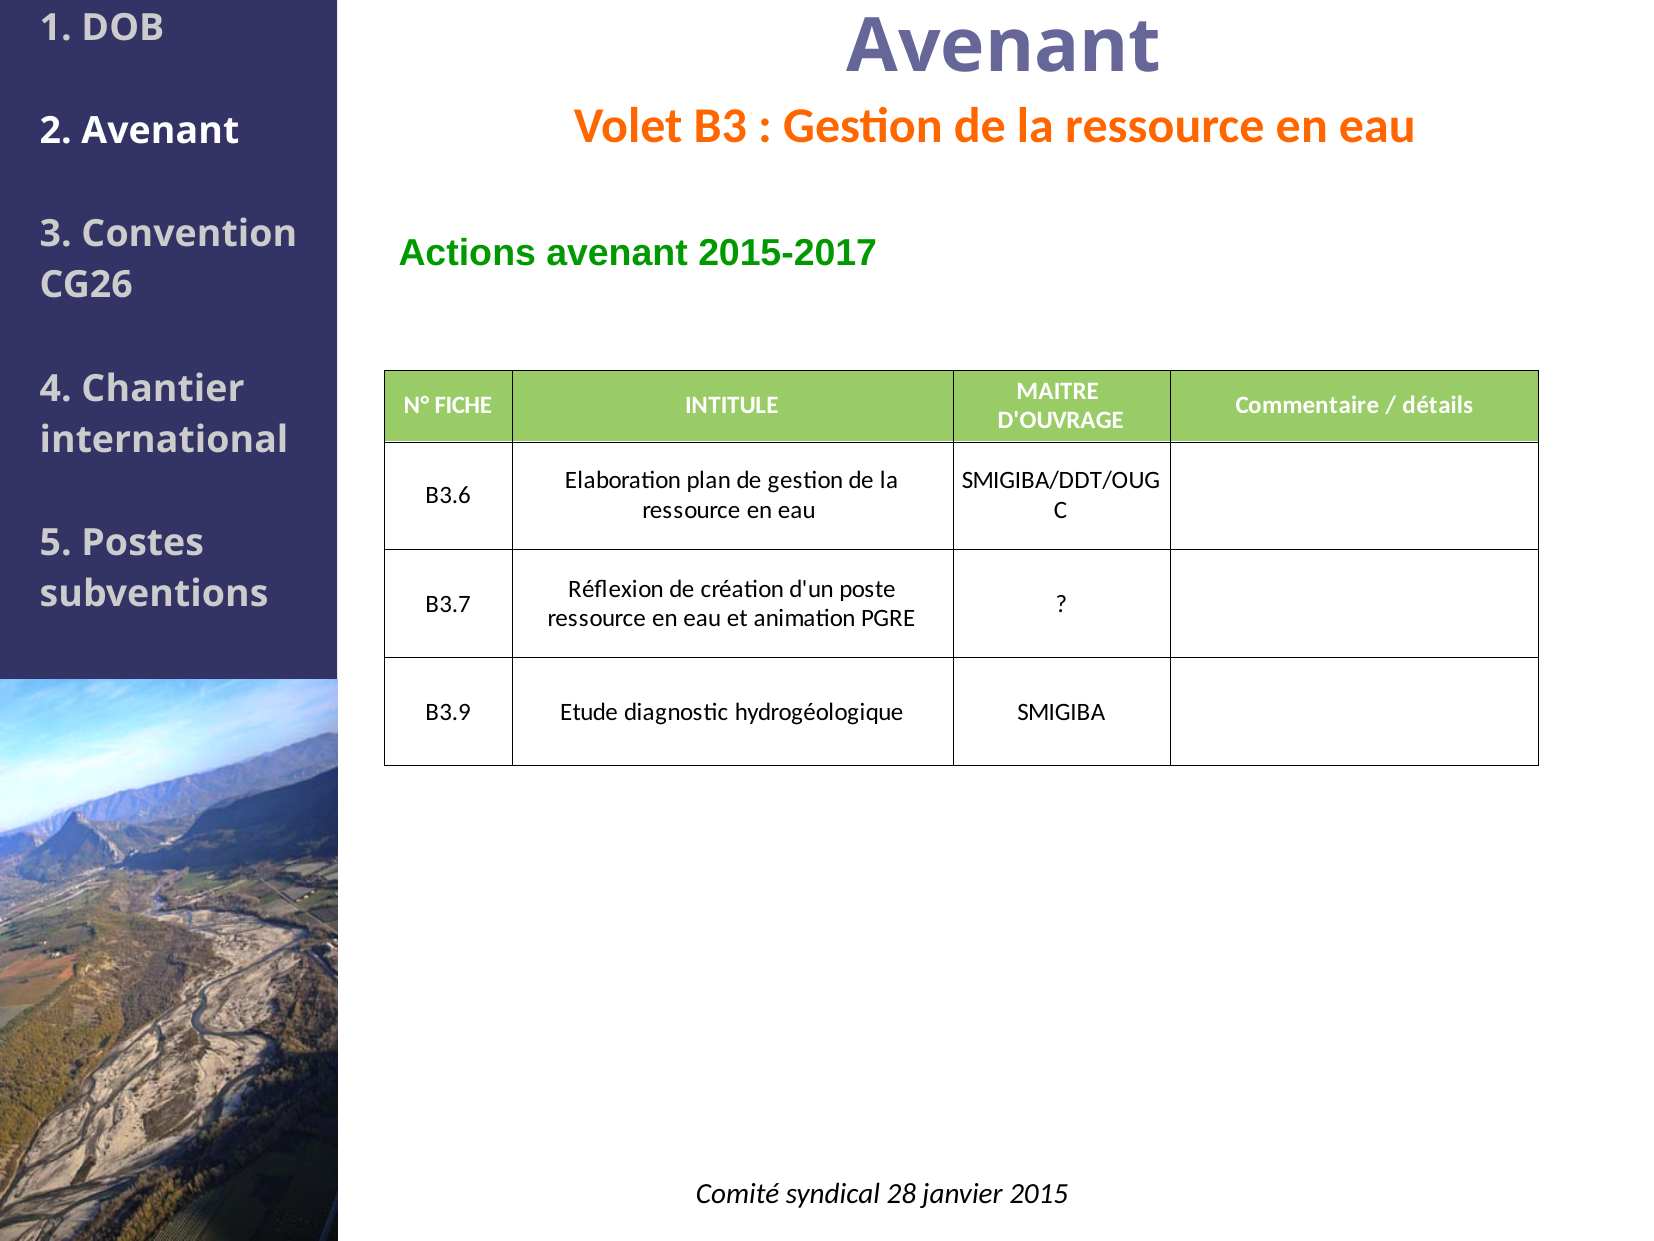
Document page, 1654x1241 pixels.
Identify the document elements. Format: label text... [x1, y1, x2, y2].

text_box Actions avenant 2015-2017 [383, 224, 1182, 324]
text_box Volet B3 : Gestion de la ressource en eau [360, 97, 1630, 1146]
picture [383, 369, 1541, 768]
text_box Avenant [324, 0, 1654, 242]
picture [0, 679, 338, 1241]
text_box 1. DOB 2. Avenant 3. Convention CG26 4. Chantier international 5. Postes subventions 6. Natura [0, 0, 338, 679]
